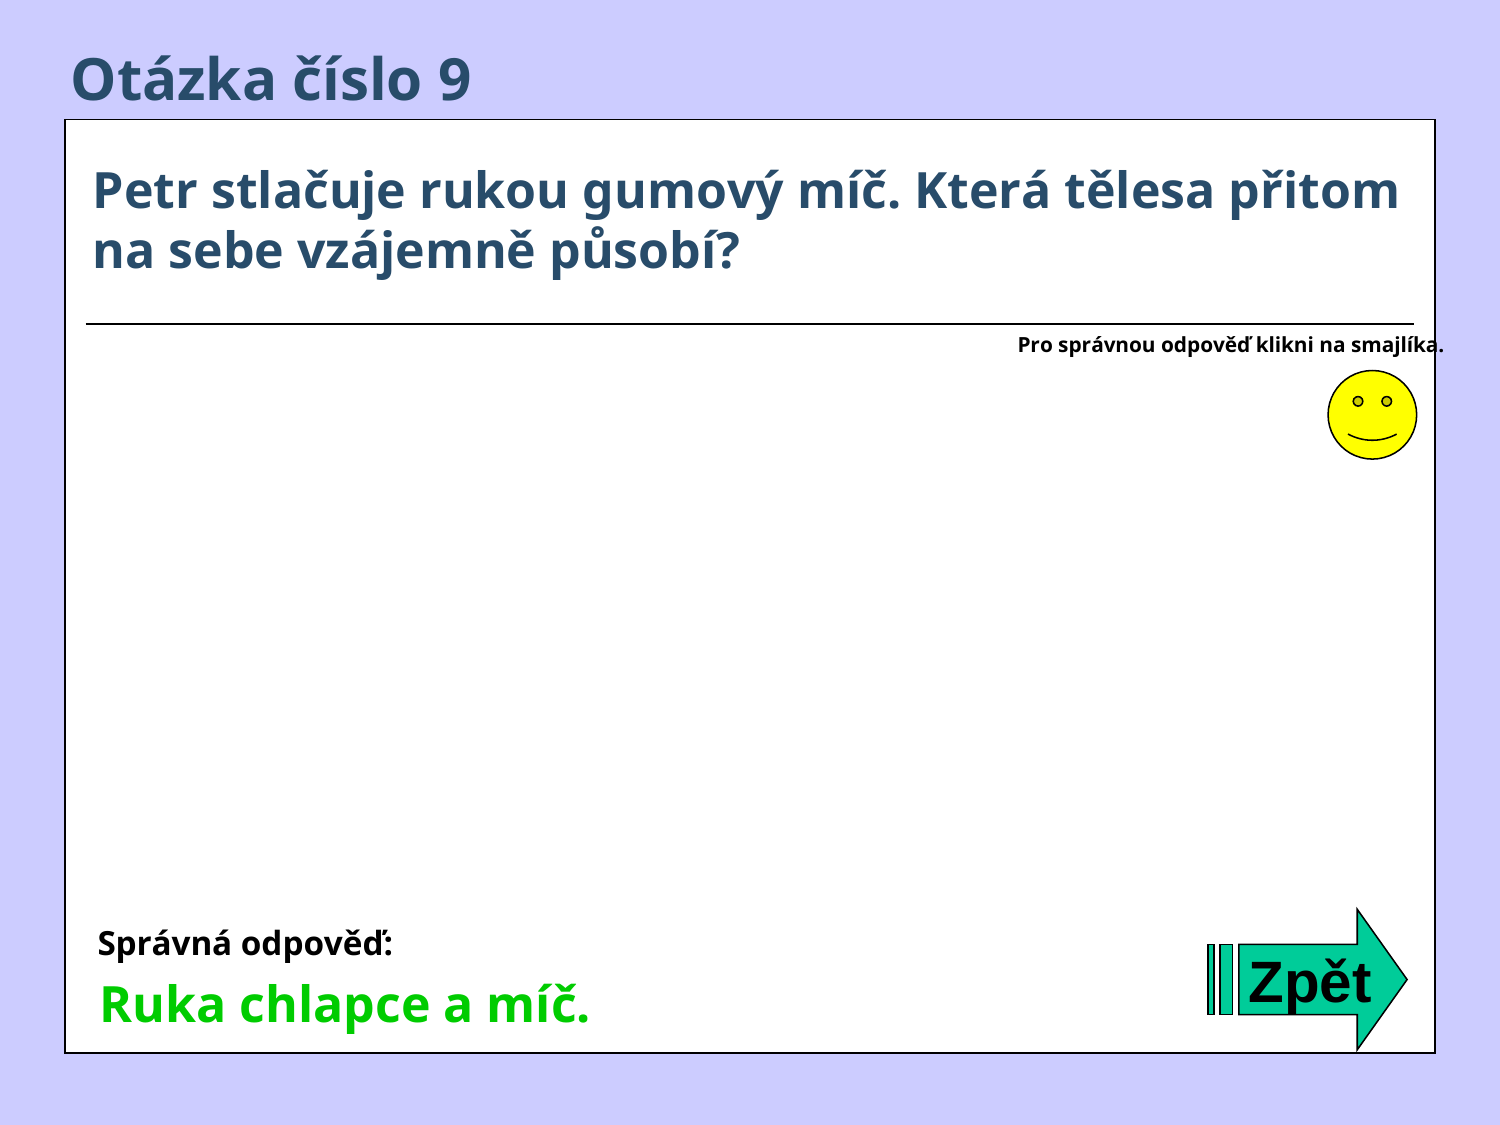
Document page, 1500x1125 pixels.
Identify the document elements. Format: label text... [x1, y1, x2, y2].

text_box Správná odpověď: [82, 894, 492, 990]
text_box Zpět [1220, 944, 1233, 1015]
text_box Zpět [1208, 944, 1214, 1015]
text_box Pro správnou odpověď klikni na smajlíka. [1002, 296, 1464, 392]
text_box Zpět [1238, 909, 1408, 1050]
text_box Otázka číslo 9 [55, 38, 1391, 133]
text_box Petr stlačuje rukou gumový míč. Která tělesa přitom na sebe vzájemně působí? [78, 171, 1437, 266]
text_box [64, 119, 1436, 1053]
text_box Ruka chlapce a míč. [85, 955, 1046, 1050]
